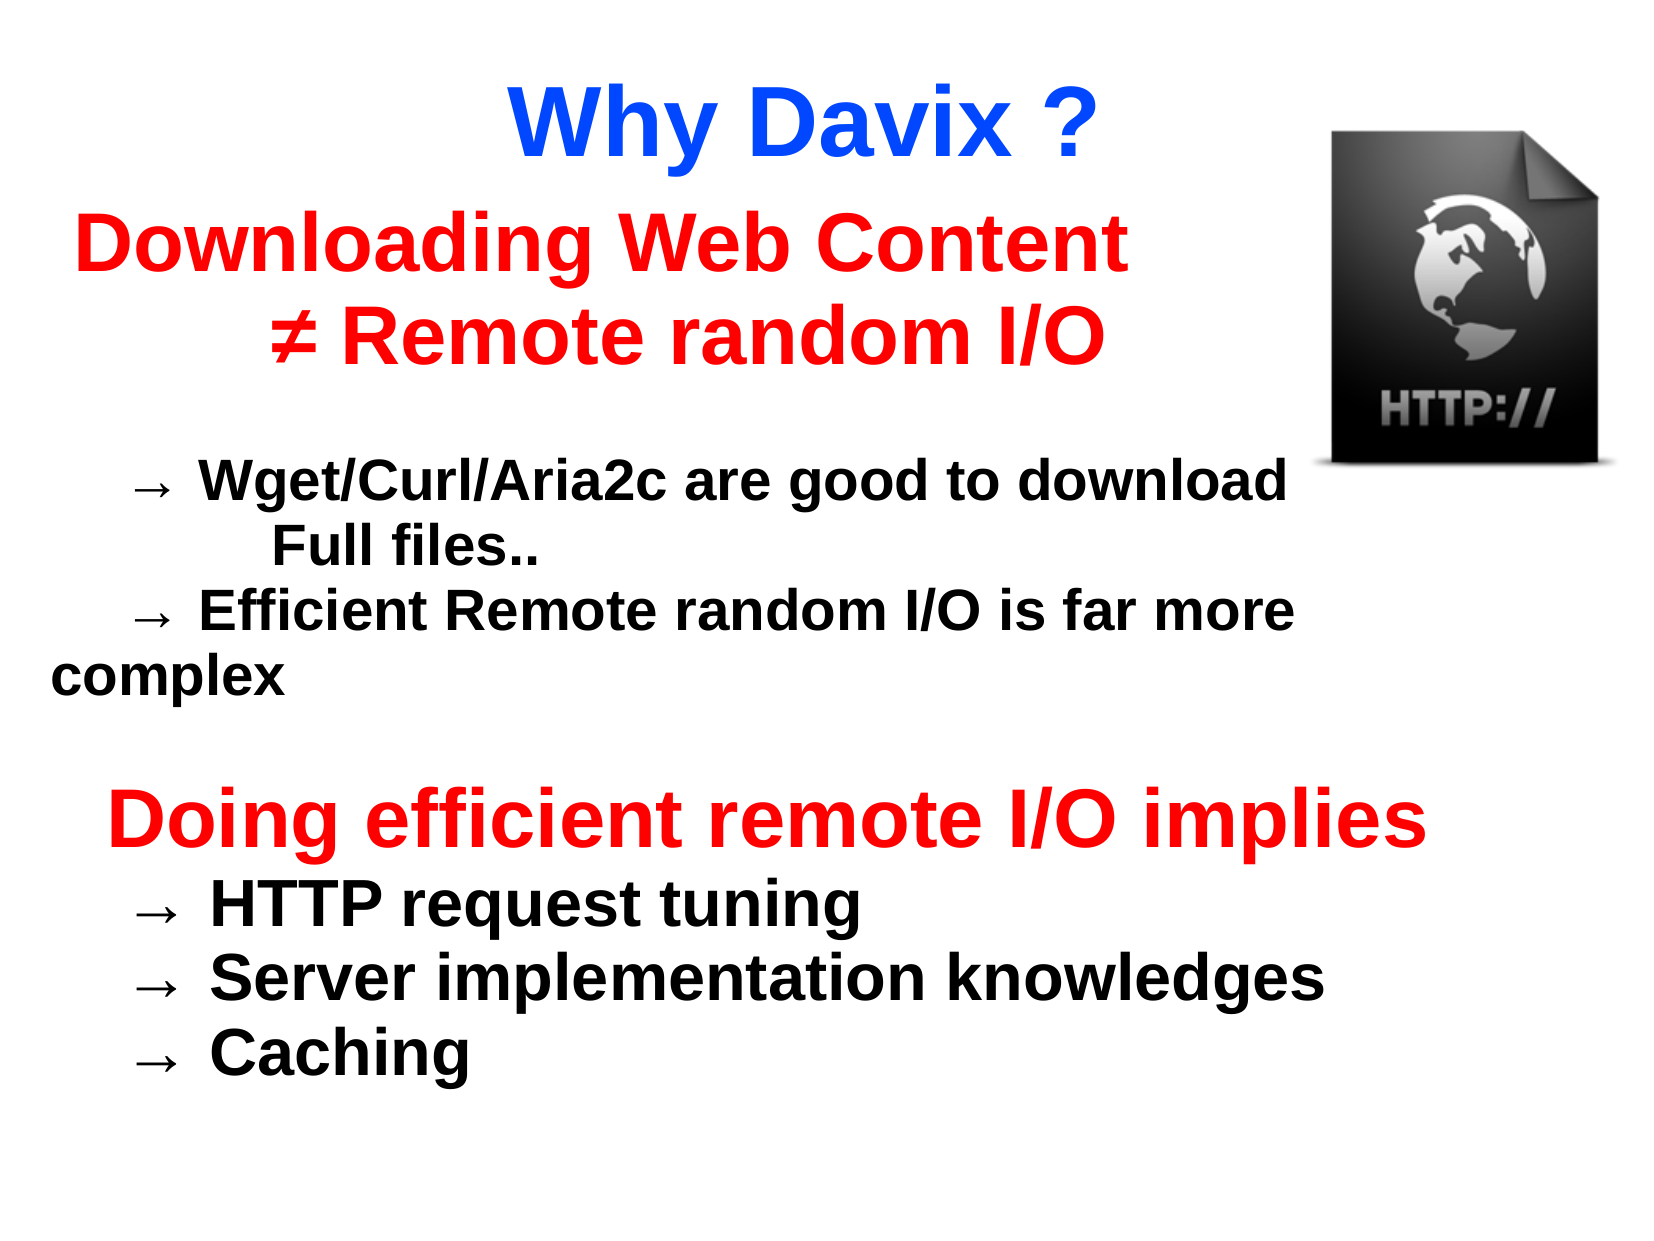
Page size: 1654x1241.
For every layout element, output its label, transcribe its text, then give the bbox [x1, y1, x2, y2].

picture [1263, 96, 1654, 497]
text_box Downloading Web Content ≠ Remote random I/O → Wget/Curl/Aria2c are good to download Full files.. → Efficient Remote random I/O is far more complex Doing efficient remote I/O implies → HTTP request tuning → Server implementation knowledges → Caching [35, 188, 1524, 1182]
text_box Why Davix ? [401, 59, 1264, 186]
